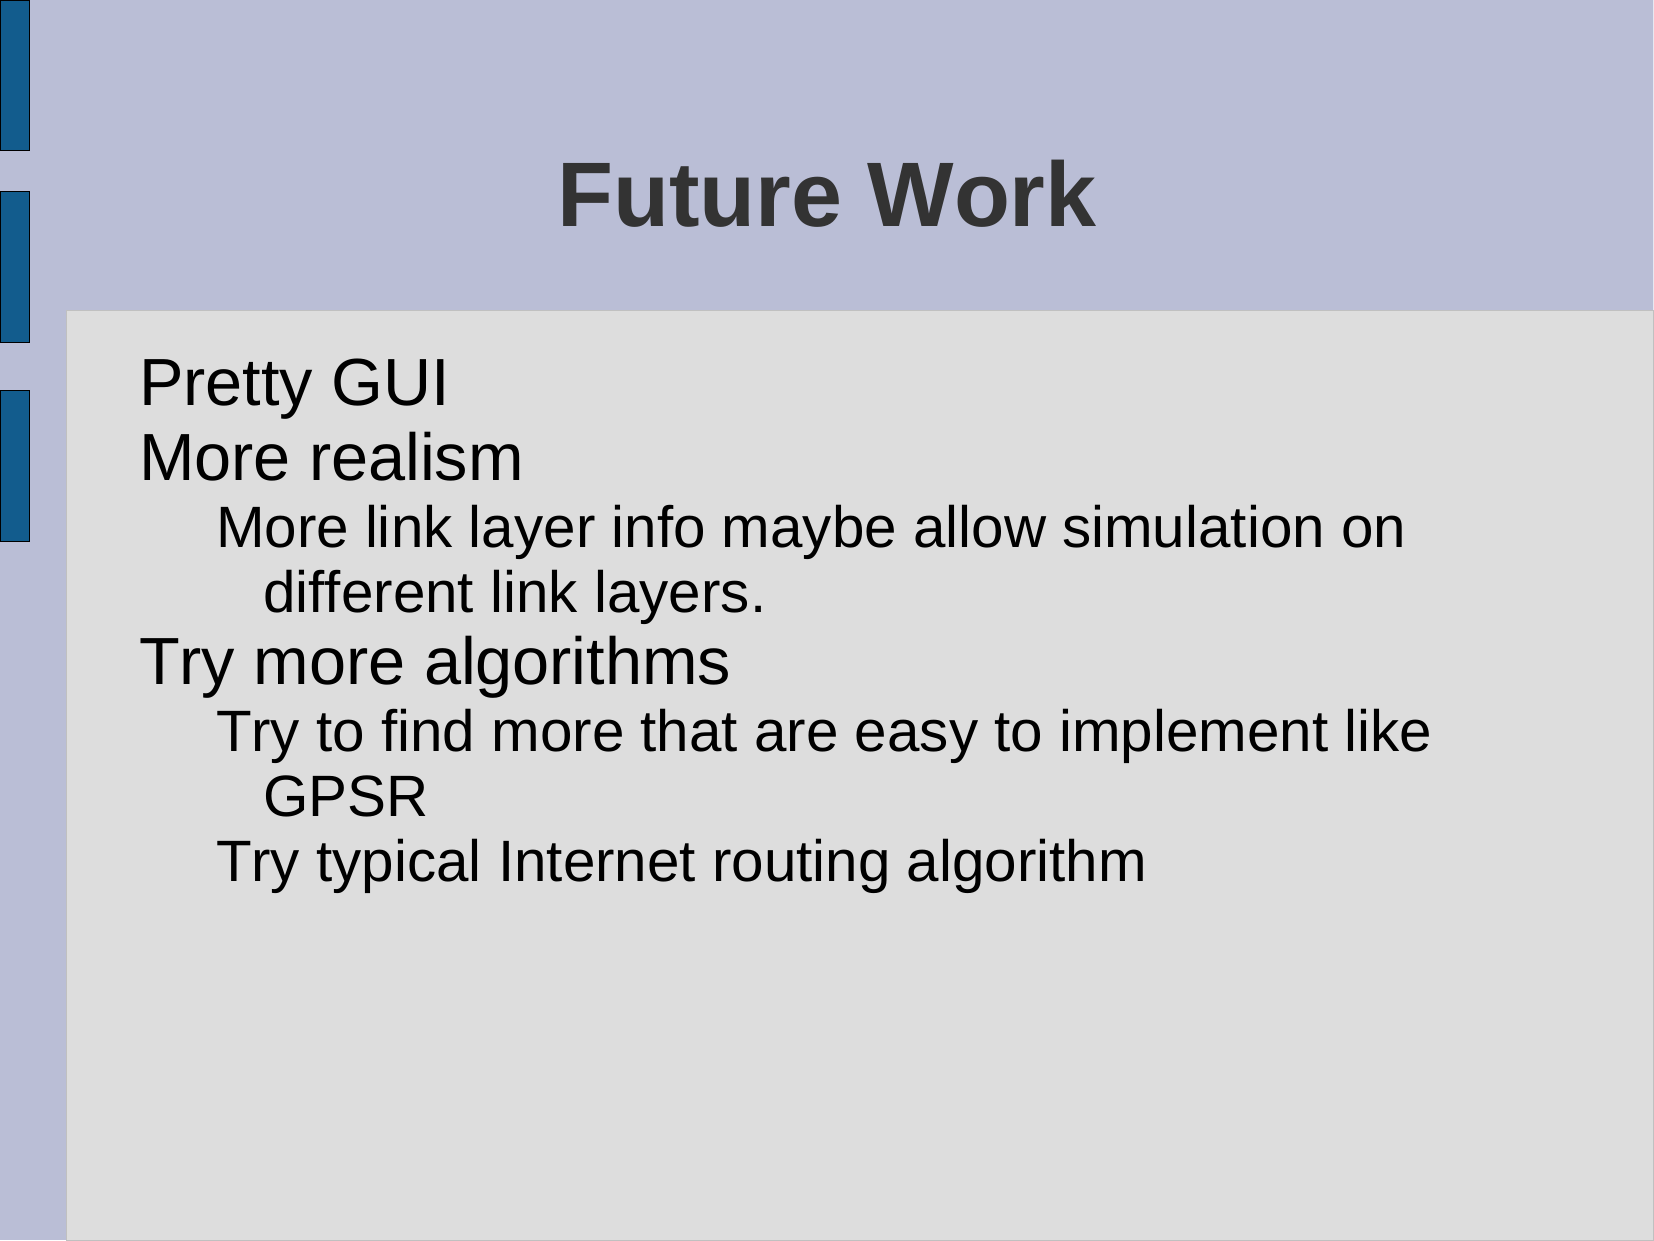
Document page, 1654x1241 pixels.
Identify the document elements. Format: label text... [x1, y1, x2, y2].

title Future Work [121, 98, 1534, 291]
list Pretty GUI More realism More link layer info maybe allow simulation on different link layers. Try more algorithms Try to find more that are easy to implement like GPSR Try typical Internet routing algorithm [121, 344, 1534, 1112]
